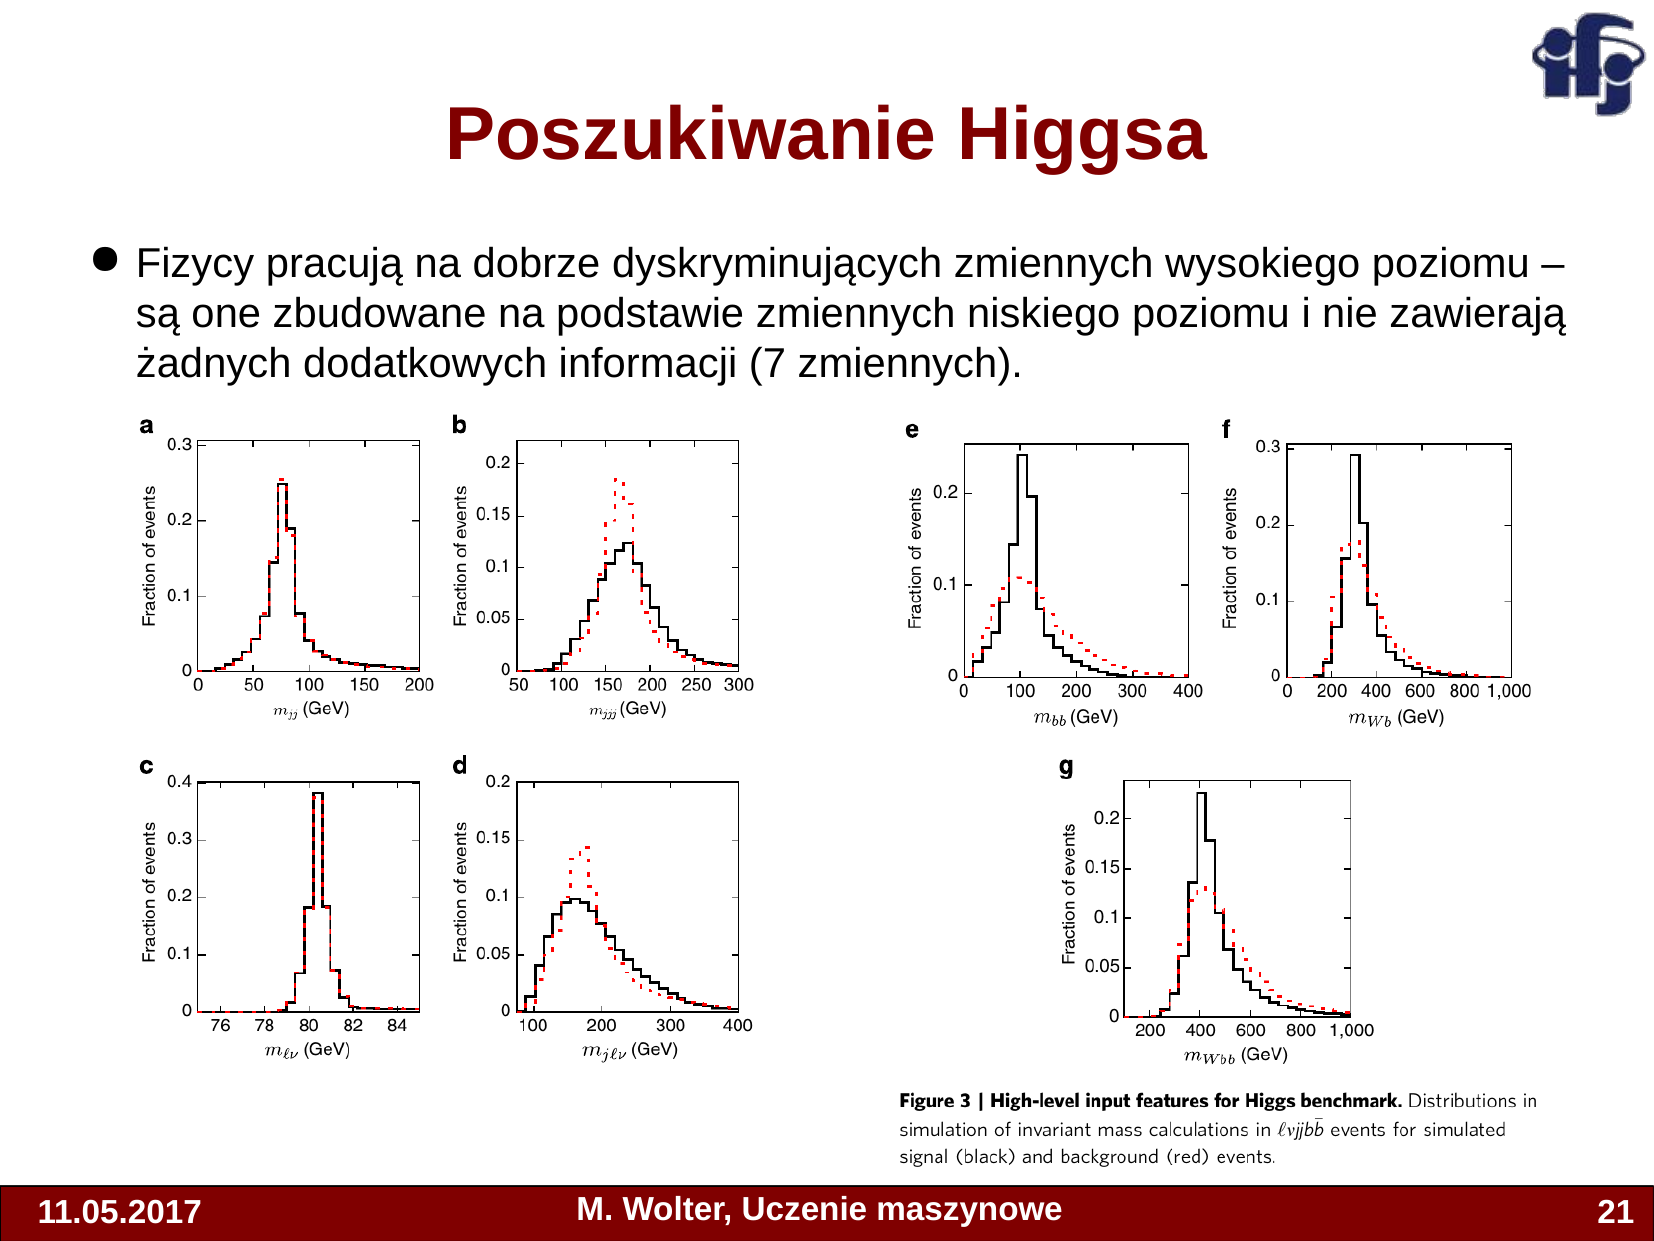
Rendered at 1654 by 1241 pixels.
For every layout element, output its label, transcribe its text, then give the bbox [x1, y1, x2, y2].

title Poszukiwanie Higgsa [82, 25, 1571, 233]
list Fizycy pracują na dobrze dyskryminujących zmiennych wysokiego poziomu – są one zbudowane na podstawie zmiennych niskiego poziomu i nie zawierają żadnych dodatkowych informacji (7 zmiennych). [88, 236, 1577, 1152]
picture [1525, 0, 1654, 129]
picture [115, 390, 796, 1085]
picture [888, 400, 1556, 1182]
